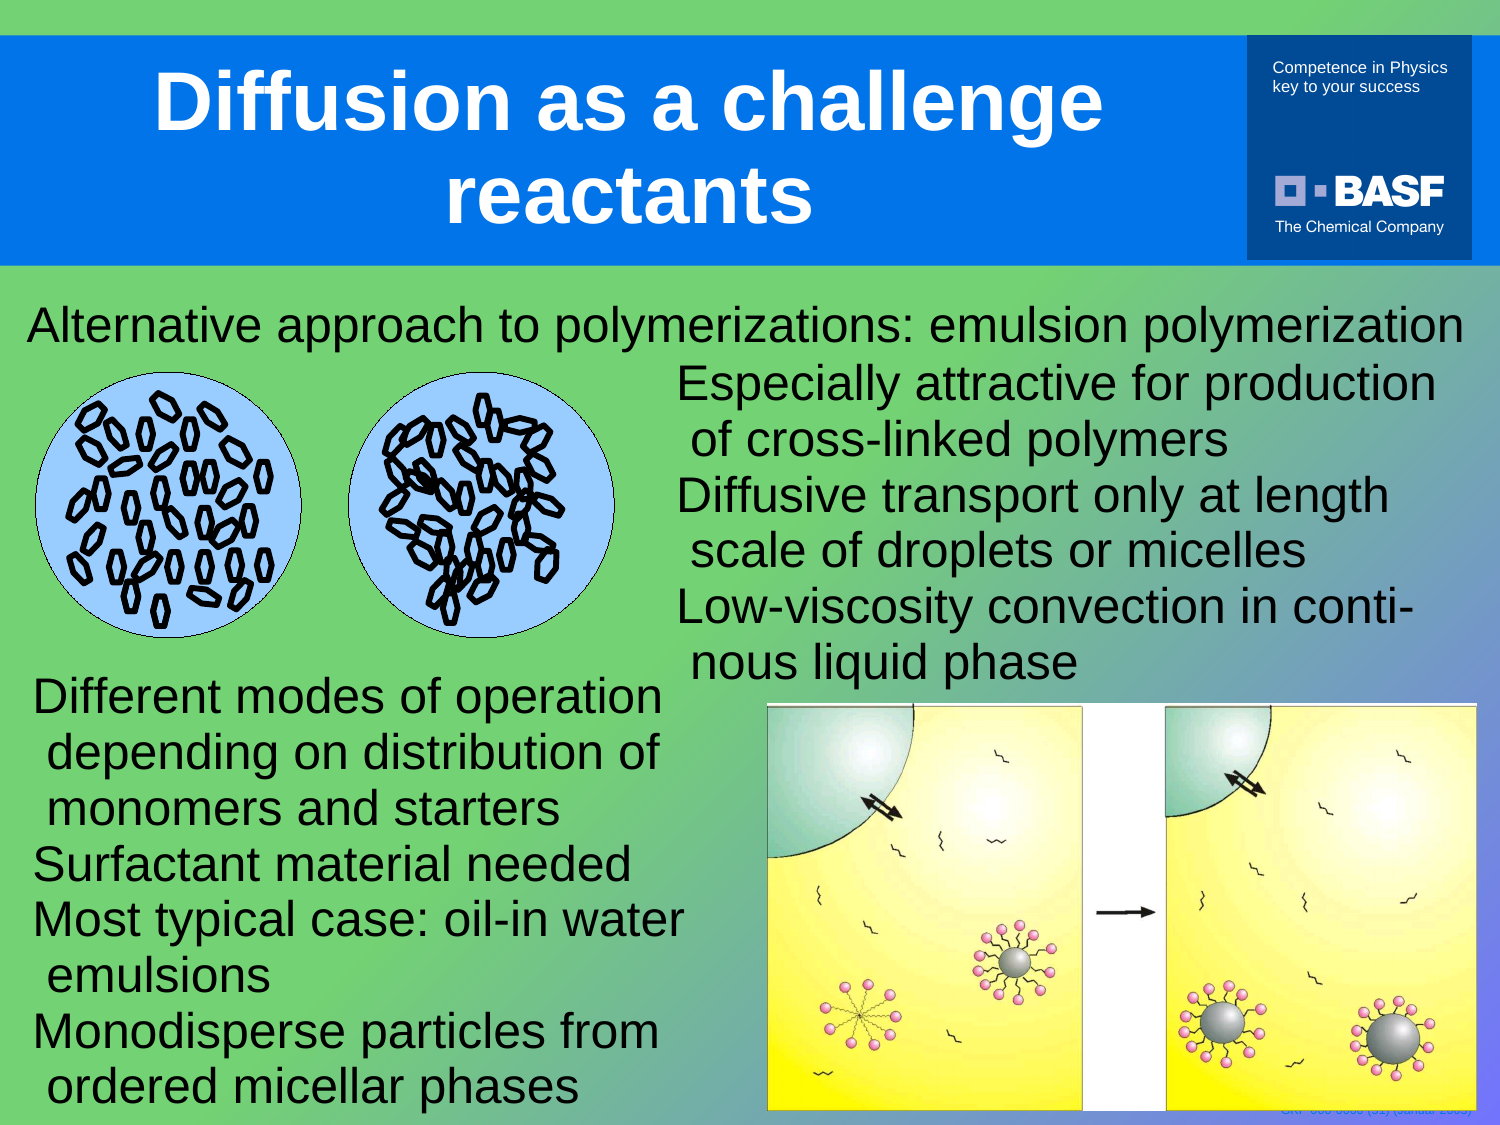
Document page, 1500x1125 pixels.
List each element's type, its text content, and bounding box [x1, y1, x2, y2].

text_box Different modes of operation depending on distribution of monomers and starters Surfactant material needed Most typical case: oil-in water emulsions Monodisperse particles from ordered micellar phases [17, 661, 718, 1122]
picture [1247, 35, 1472, 260]
picture [767, 703, 1477, 1111]
text_box Especially attractive for production of cross-linked polymers Diffusive transport only at length scale of droplets or micelles Low-viscosity convection in conti- nous liquid phase [661, 348, 1484, 698]
text_box [348, 372, 615, 638]
text_box [35, 372, 302, 638]
text_box Alternative approach to polymerizations: emulsion polymerization [11, 289, 1481, 360]
title Diffusion as a challenge reactants [27, 54, 1232, 246]
